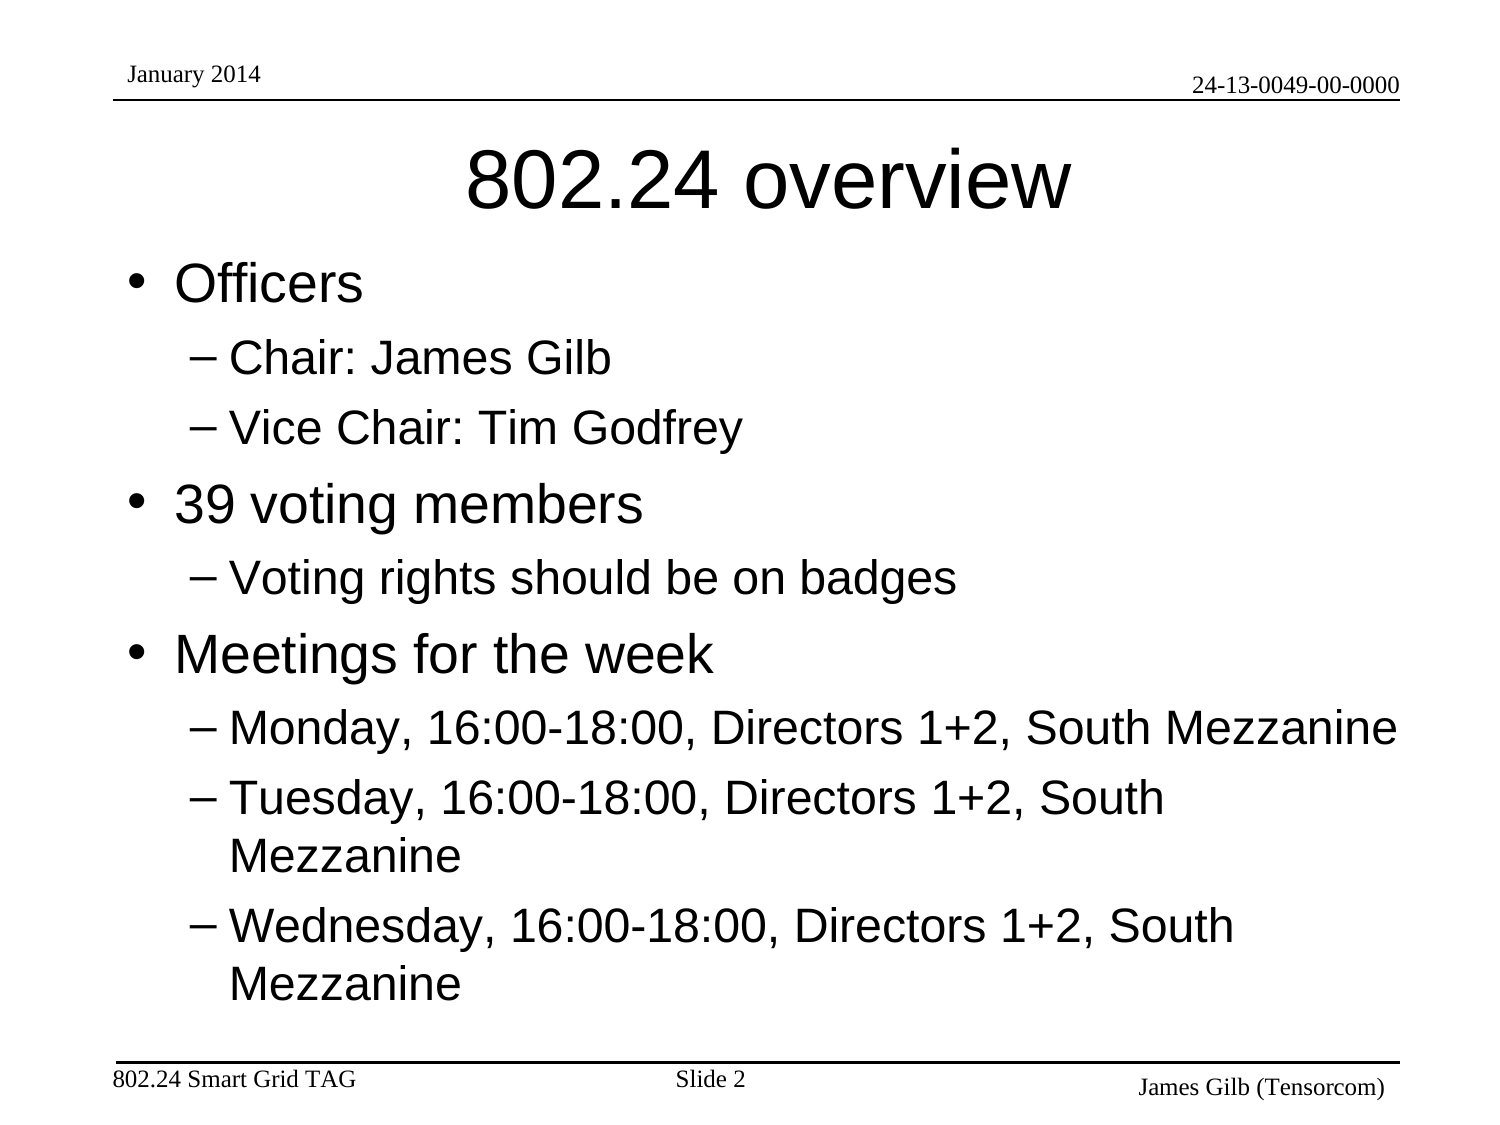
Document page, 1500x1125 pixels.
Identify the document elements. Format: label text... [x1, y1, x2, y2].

title 802.24 overview [112, 112, 1426, 238]
list Officers Chair: James Gilb Vice Chair: Tim Godfrey 39 voting members Voting rights should be on badges Meetings for the week Monday, 16:00-18:00, Directors 1+2, South Mezzanine Tuesday, 16:00-18:00, Directors 1+2, South Mezzanine Wednesday, 16:00-18:00, Directors 1+2, South Mezzanine [112, 239, 1426, 1051]
